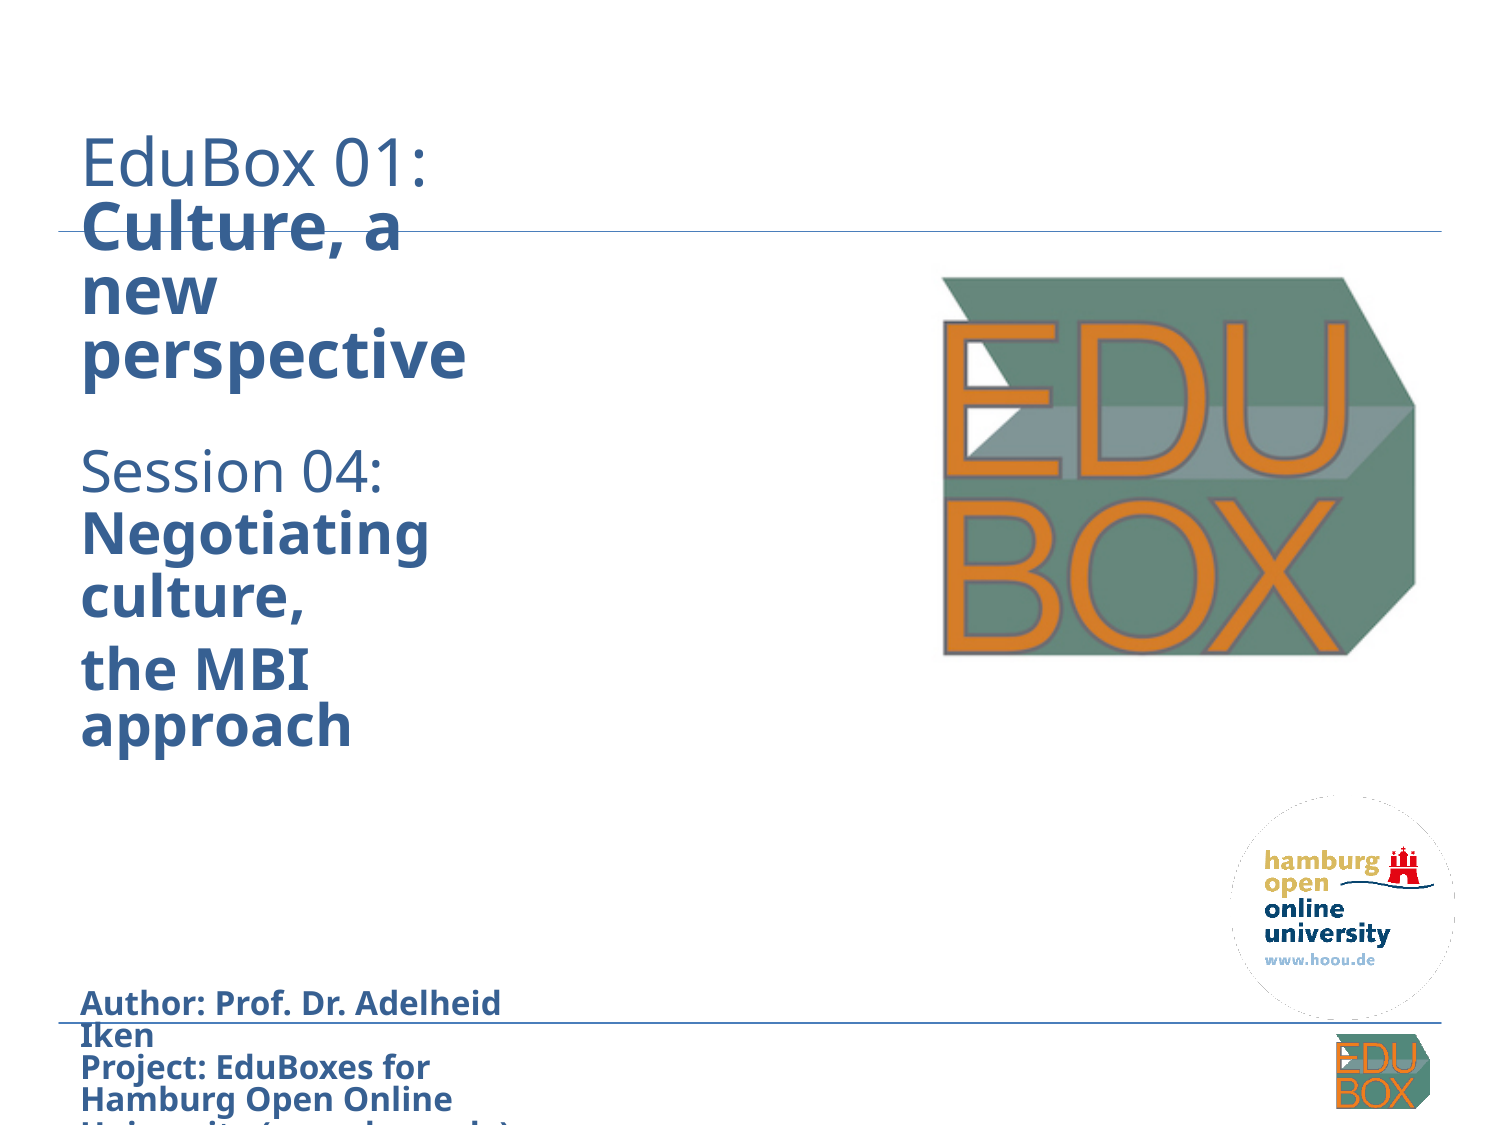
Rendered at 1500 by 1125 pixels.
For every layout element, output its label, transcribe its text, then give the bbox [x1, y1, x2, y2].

picture [1230, 795, 1455, 1020]
picture [903, 250, 1455, 685]
picture [1328, 1028, 1437, 1114]
list EduBox 01: Culture, a new perspective Session 04: Negotiating culture, the MBI approach Author: Prof. Dr. Adelheid Iken Project: EduBoxes for Hamburg Open Online University (www.hoou.de) [53, 254, 1404, 1005]
